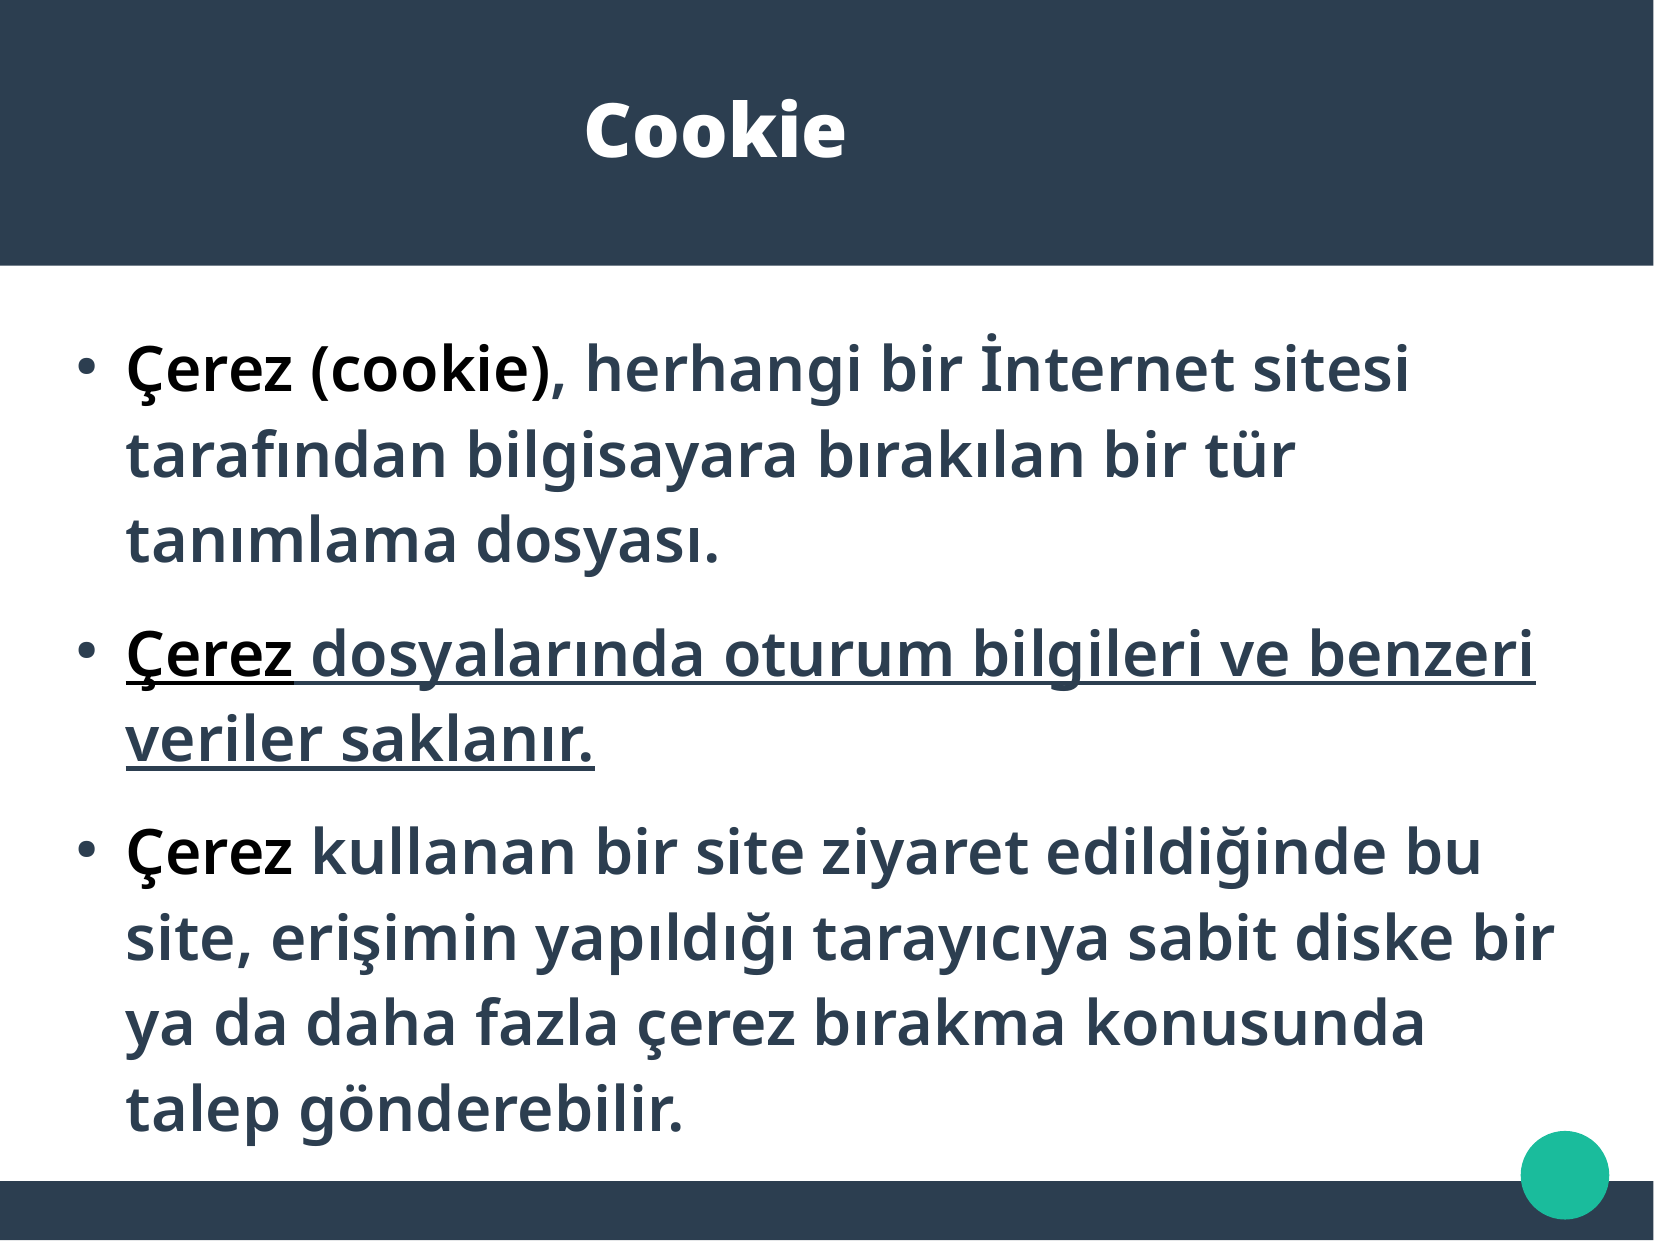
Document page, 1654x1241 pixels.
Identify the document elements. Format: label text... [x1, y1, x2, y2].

title Cookie [59, 49, 1595, 207]
list Çerez (cookie), herhangi bir İnternet sitesi tarafından bilgisayara bırakılan bir tür tanımlama dosyası. Çerez dosyalarında oturum bilgileri ve benzeri veriler saklanır. Çerez kullanan bir site ziyaret edildiğinde bu site, erişimin yapıldığı tarayıcıya sabit diske bir ya da daha fazla çerez bırakma konusunda talep gönderebilir. [59, 324, 1595, 1152]
